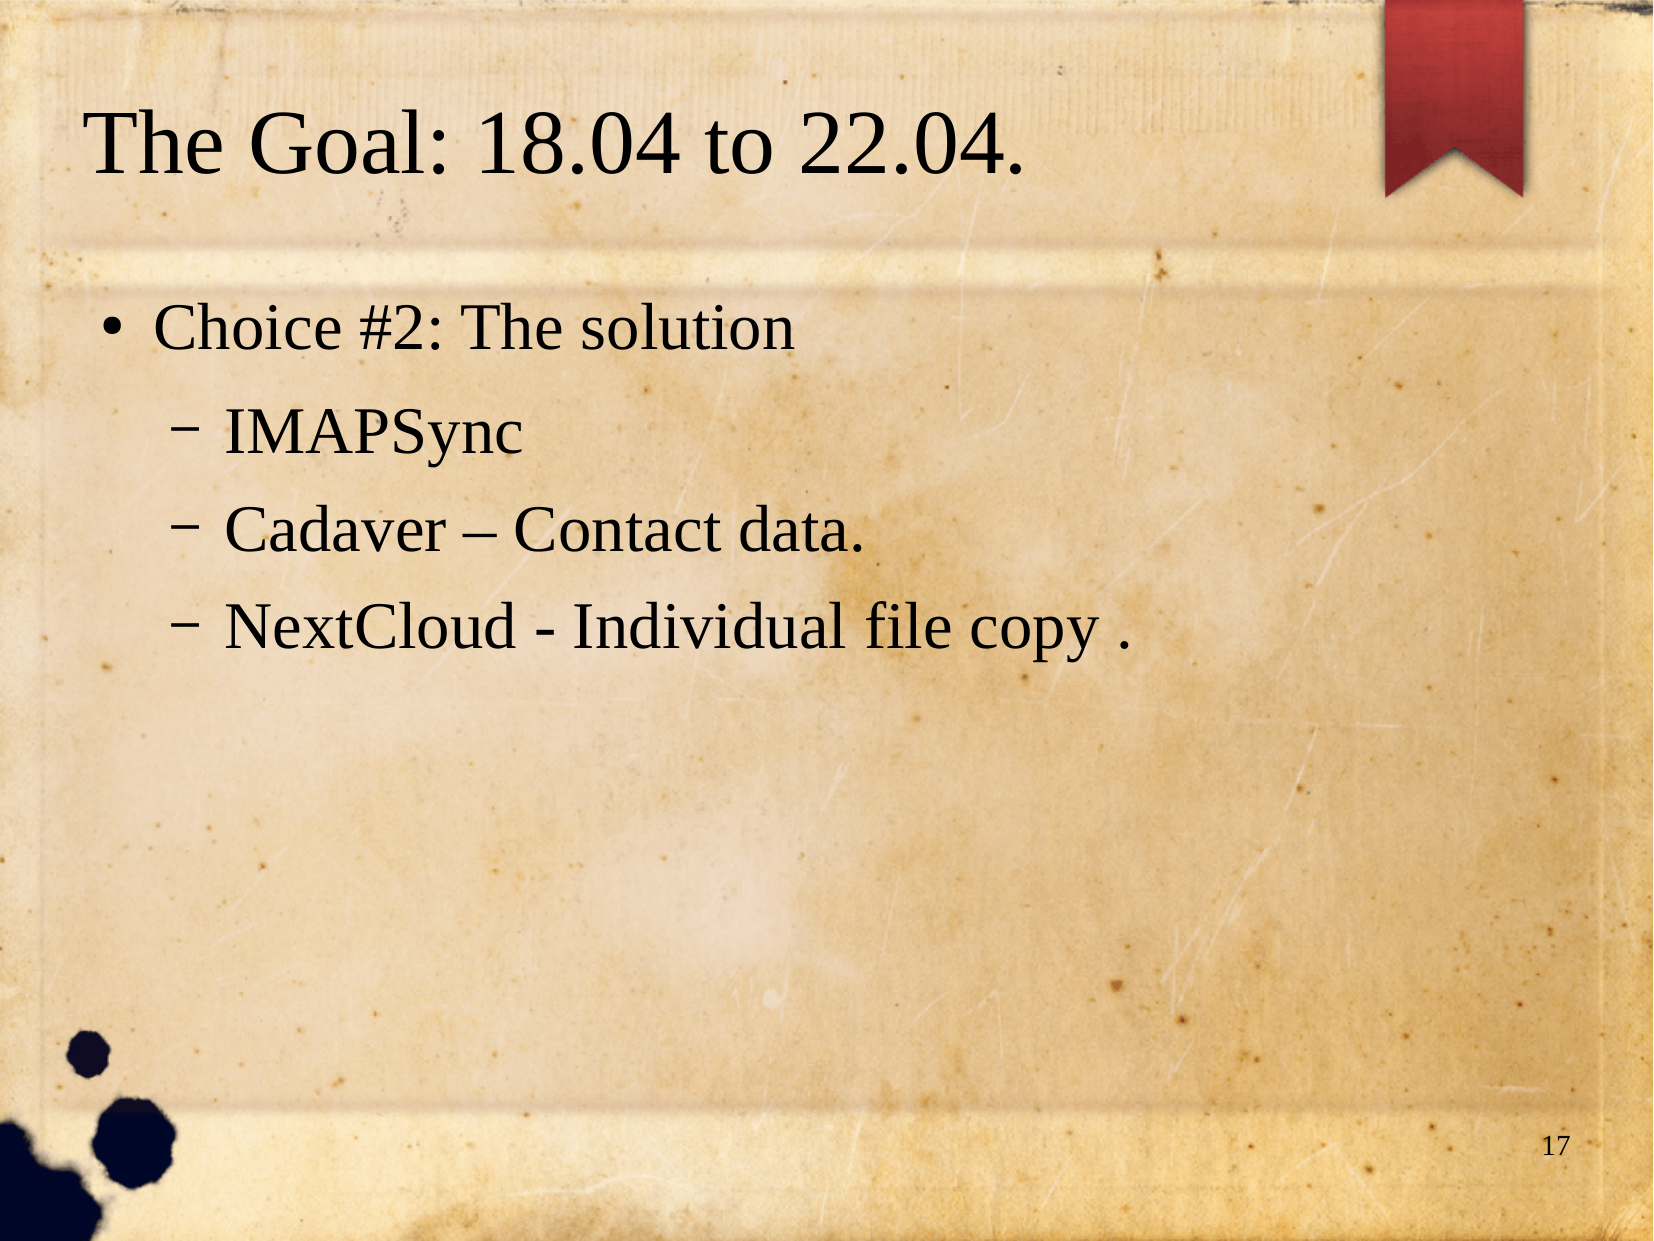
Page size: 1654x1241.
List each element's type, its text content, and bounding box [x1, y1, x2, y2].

title The Goal: 18.04 to 22.04. [82, 49, 1347, 237]
list Choice #2: The solution IMAPSync Cadaver – Contact data. NextCloud - Individual file copy . [82, 290, 1538, 1010]
picture [0, 0, 1654, 1241]
